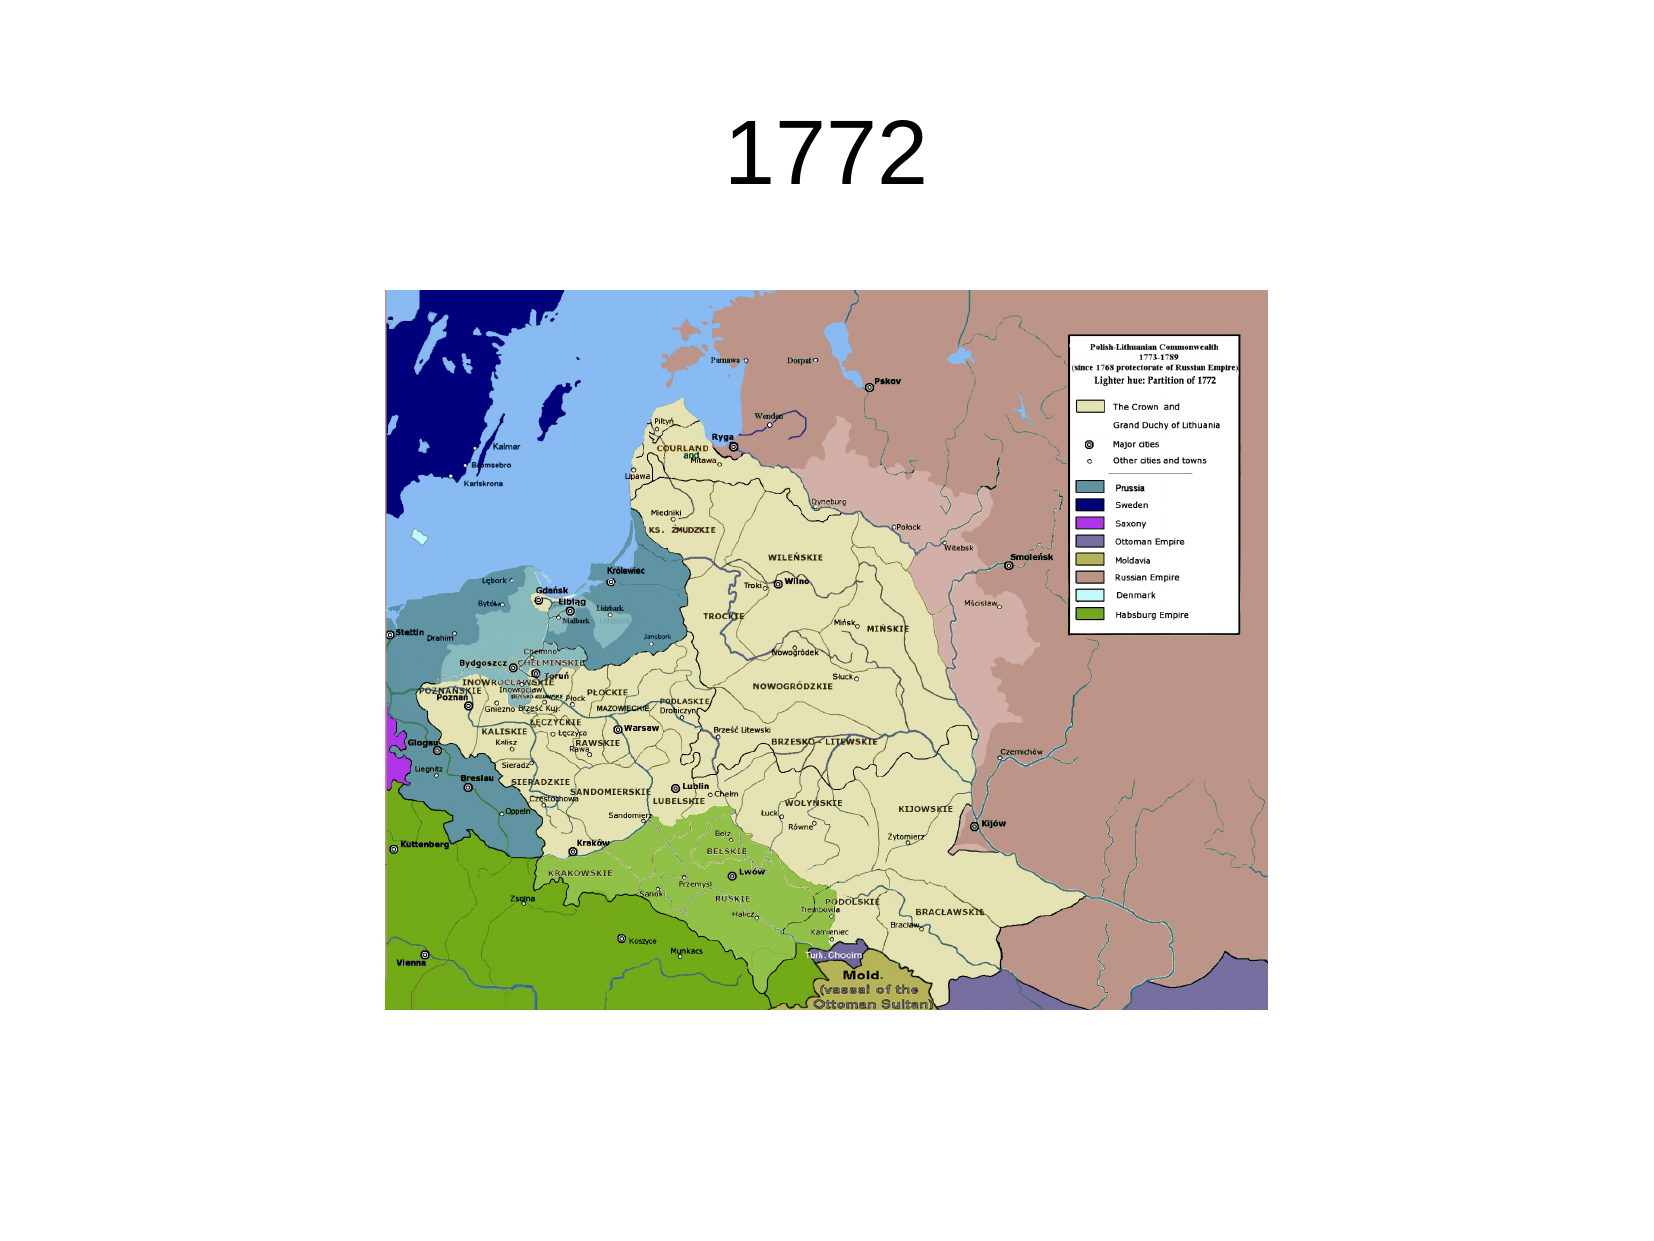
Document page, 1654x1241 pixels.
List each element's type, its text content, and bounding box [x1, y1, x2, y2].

title 1772 [82, 49, 1571, 257]
picture [385, 290, 1268, 1010]
